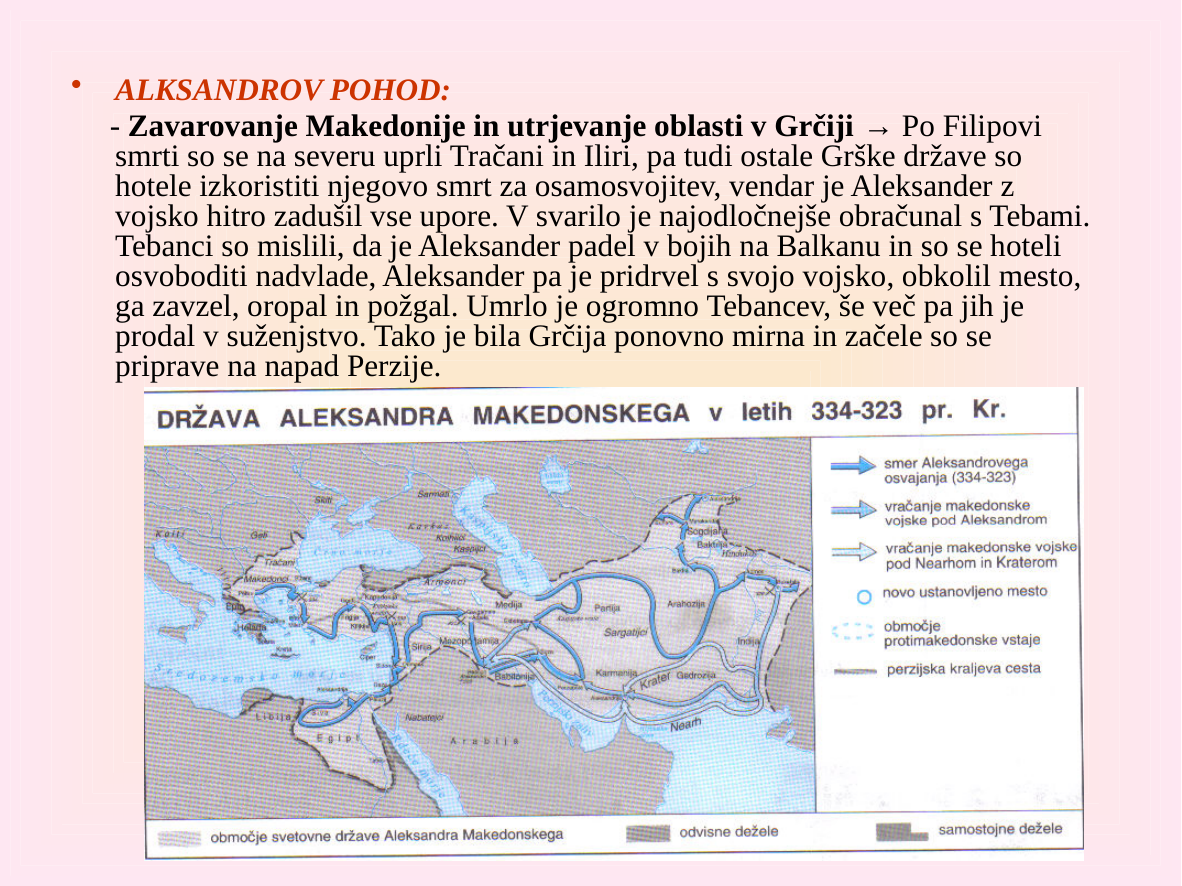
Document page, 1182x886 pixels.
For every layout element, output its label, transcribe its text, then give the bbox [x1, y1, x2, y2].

picture [144, 387, 1084, 861]
list ALKSANDROV POHOD: - Zavarovanje Makedonije in utrjevanje oblasti v Grčiji → Po Filipovi smrti so se na severu uprli Tračani in Iliri, pa tudi ostale Grške države so hotele izkoristiti njegovo smrt za osamosvojitev, vendar je Aleksander z vojsko hitro zadušil vse upore. V svarilo je najodločnejše obračunal s Tebami. Tebanci so mislili, da je Aleksander padel v bojih na Balkanu in so se hoteli osvoboditi nadvlade, Aleksander pa je pridrvel s svojo vojsko, obkolil mesto, ga zavzel, oropal in požgal. Umrlo je ogromno Tebancev, še več pa jih je prodal v suženjstvo. Tako je bila Grčija ponovno mirna in začele so se priprave na napad Perzije. [59, 70, 1112, 378]
